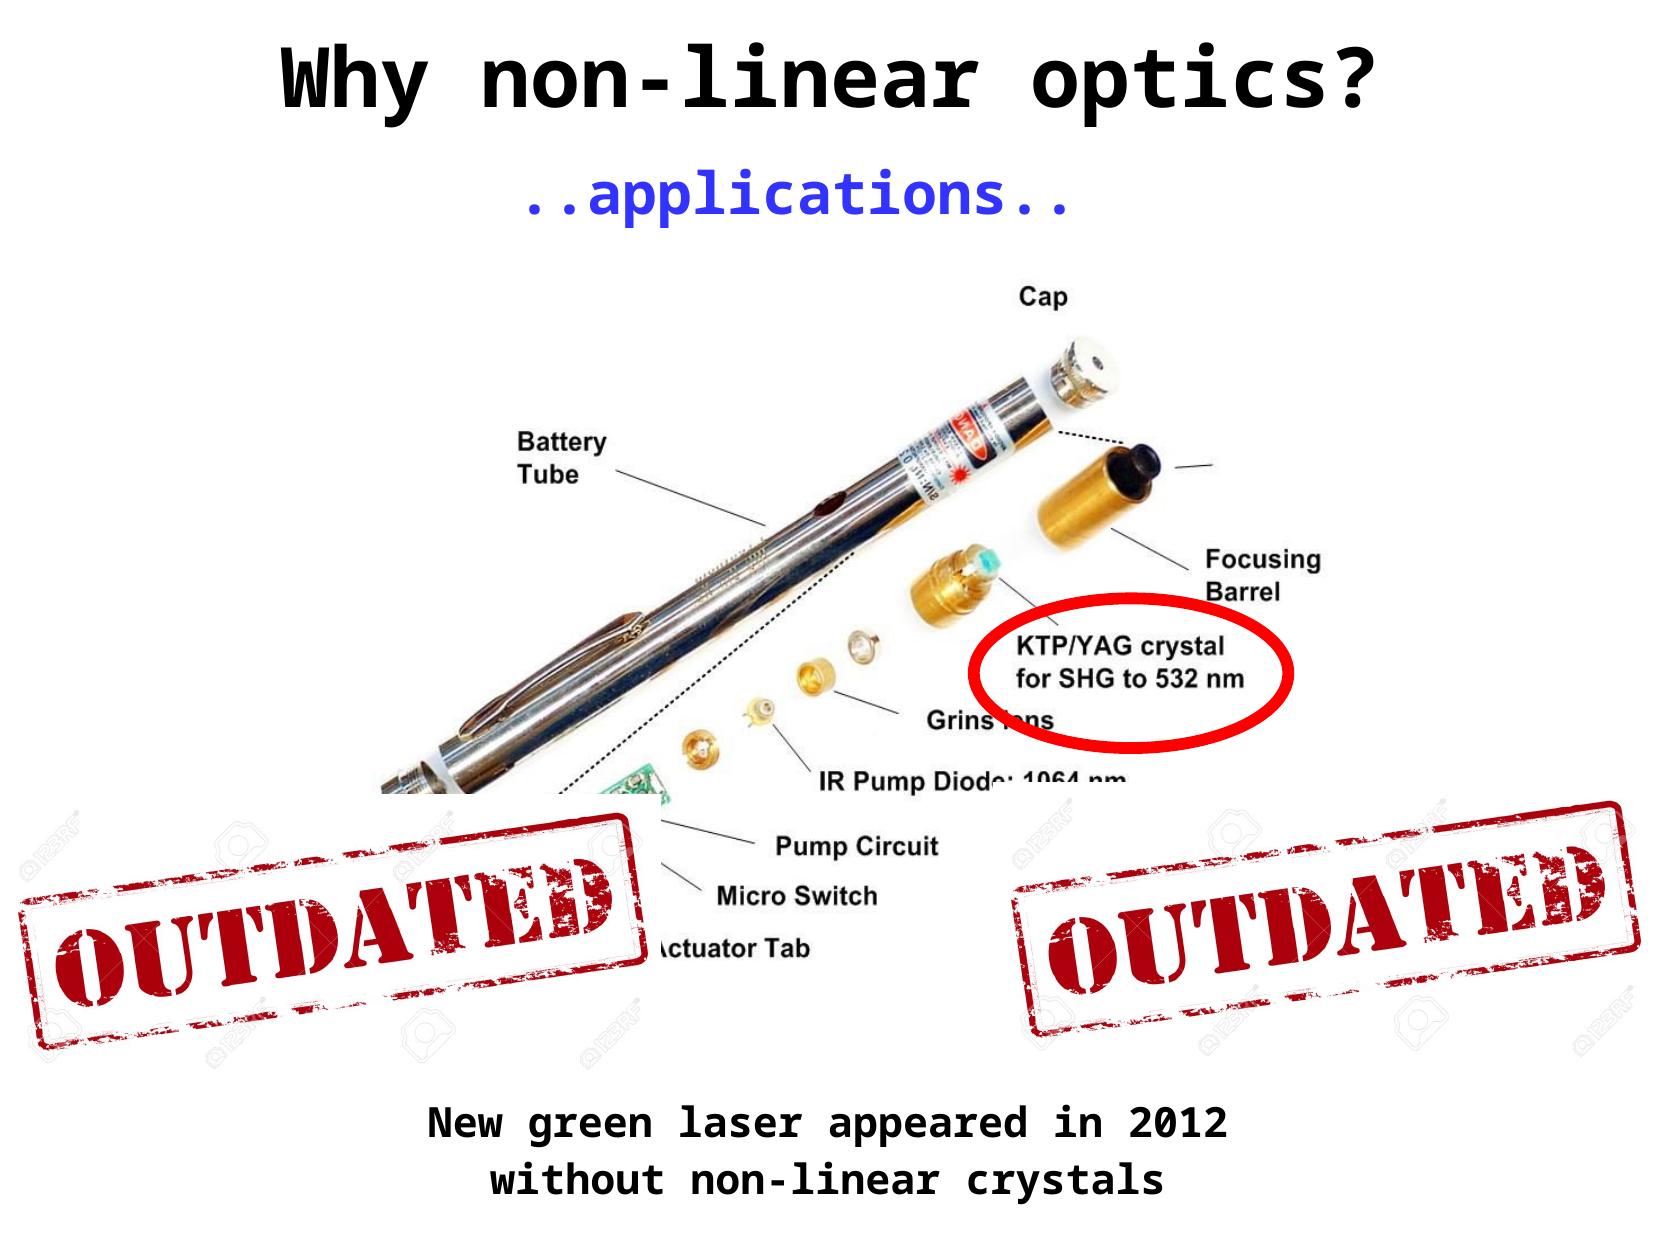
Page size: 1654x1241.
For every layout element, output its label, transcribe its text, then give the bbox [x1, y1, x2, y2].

picture [0, 250, 1654, 1123]
text_box ..applications.. [480, 143, 1081, 241]
text_box New green laser appeared in 2012 without non-linear crystals [360, 1059, 1261, 1241]
title Why non-linear optics? [161, 27, 1465, 124]
